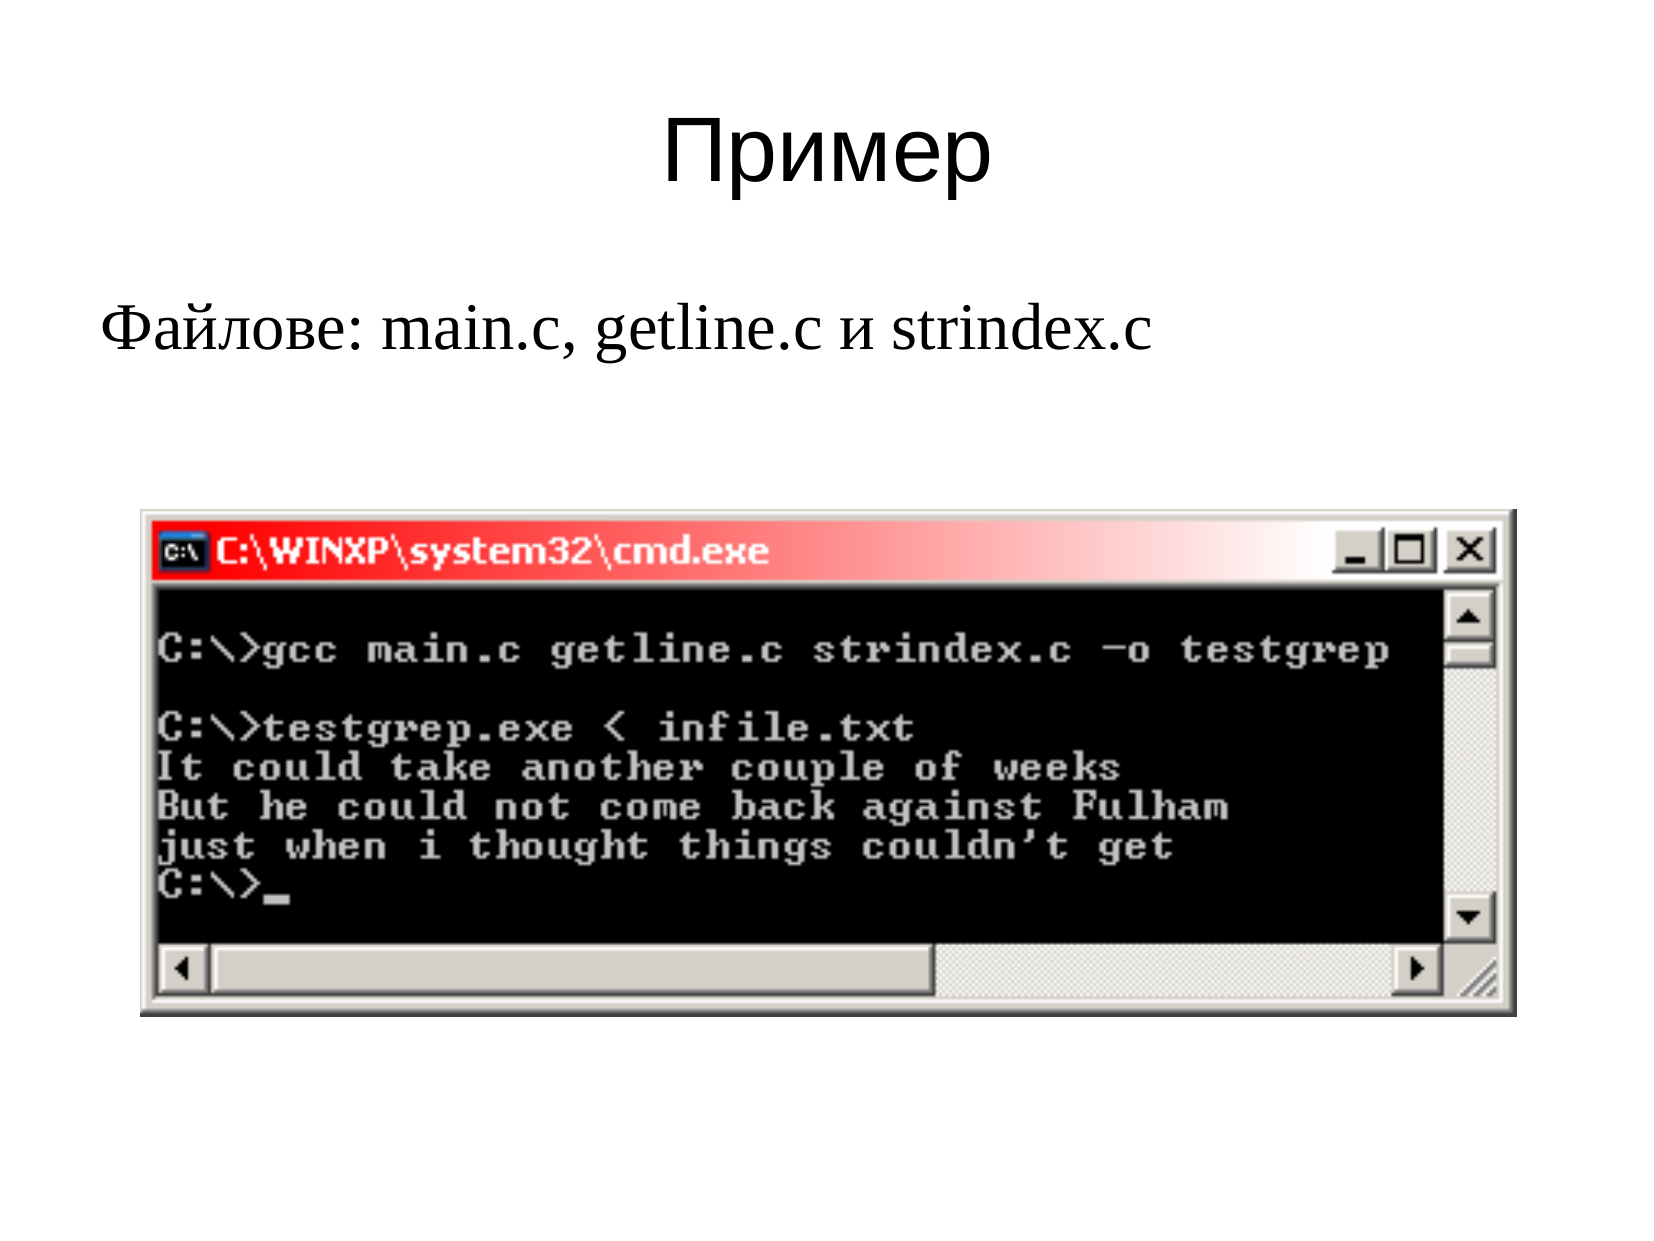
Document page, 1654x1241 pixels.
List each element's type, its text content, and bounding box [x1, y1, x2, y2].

title Пример [121, 46, 1534, 254]
list Файлове: main.c, getline.c и strindex.c [82, 290, 1571, 1109]
picture [140, 509, 1517, 1018]
